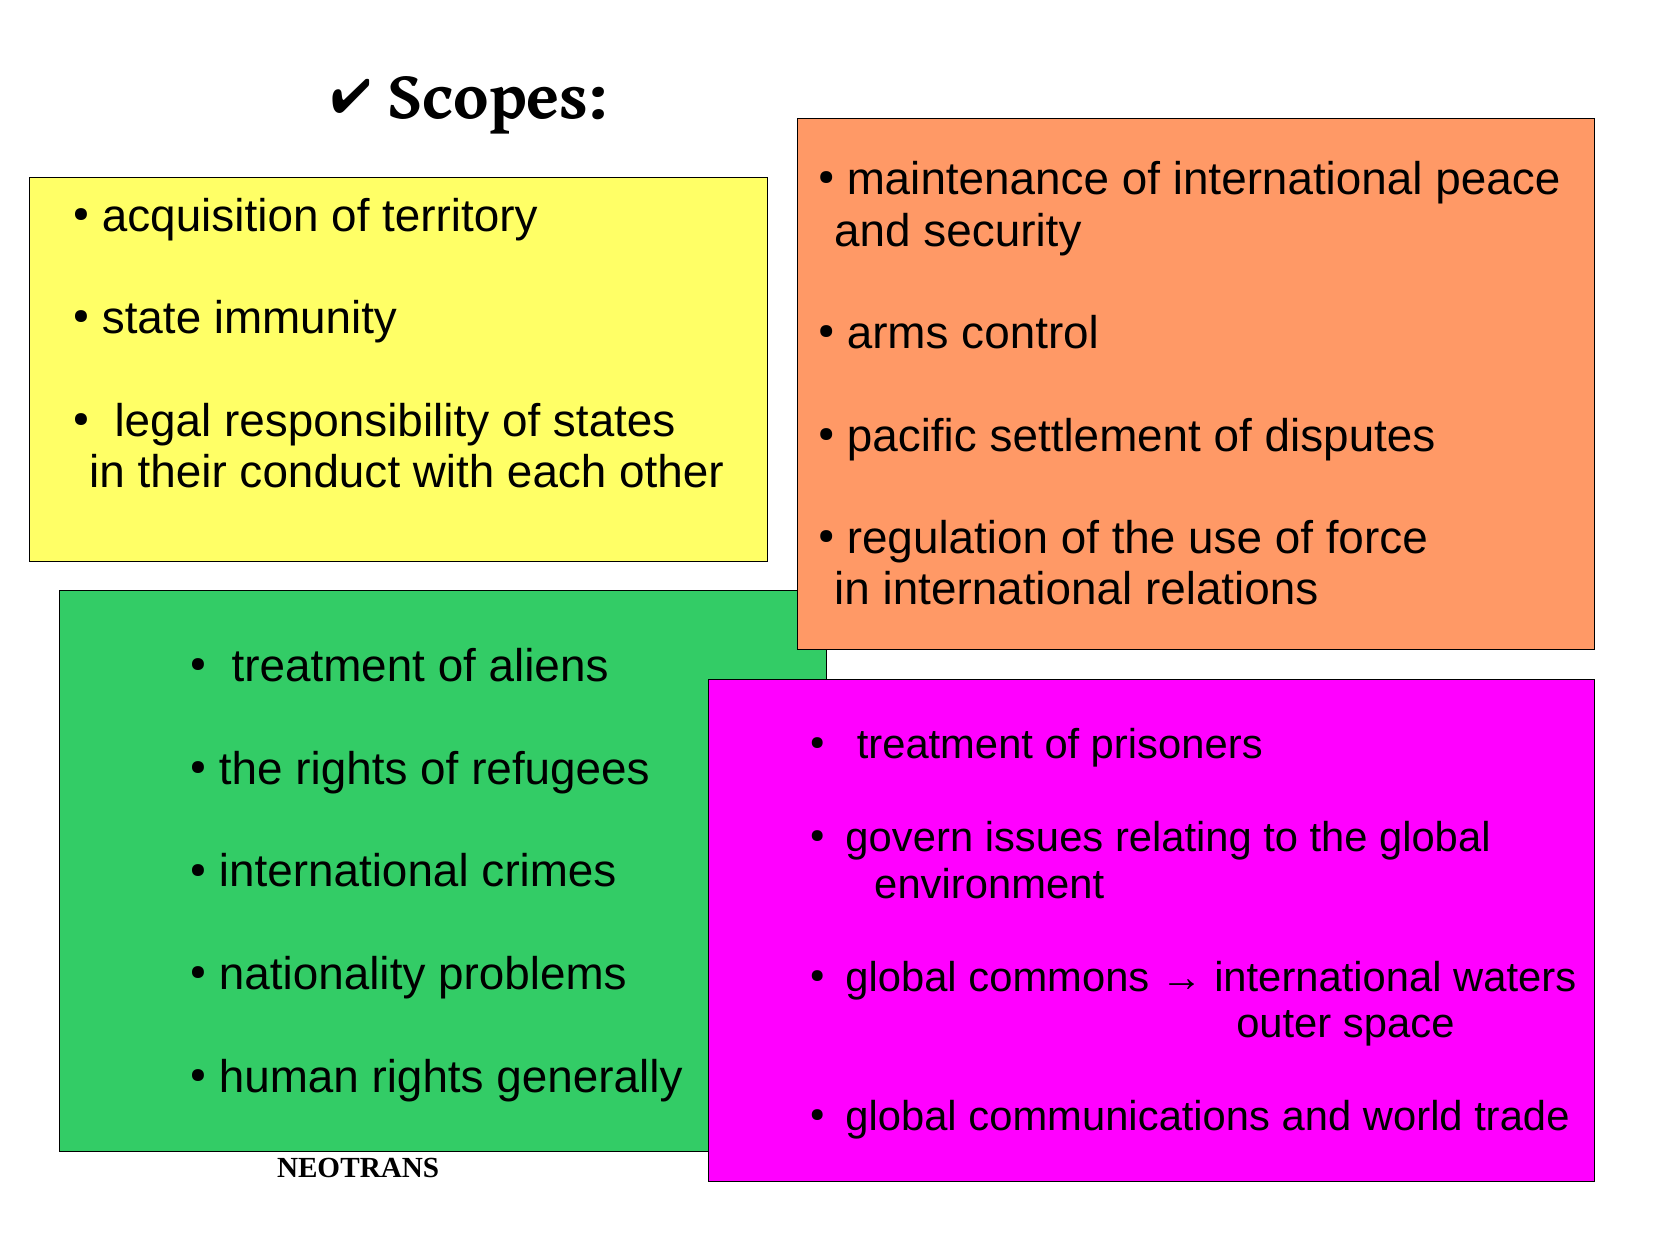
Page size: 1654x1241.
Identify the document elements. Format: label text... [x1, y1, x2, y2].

title Scopes: [0, 19, 945, 178]
text_box acquisition of territory state immunity legal responsibility of states in their conduct with each other [29, 177, 768, 562]
text_box treatment of prisoners govern issues relating to the global environment global commons → international waters outer space global communications and world trade [708, 679, 1595, 1182]
list [82, 236, 797, 590]
text_box treatment of aliens the rights of refugees international crimes nationality problems human rights generally [59, 590, 827, 1152]
text_box maintenance of international peace and security arms control pacific settlement of disputes regulation of the use of force in international relations [797, 118, 1595, 650]
